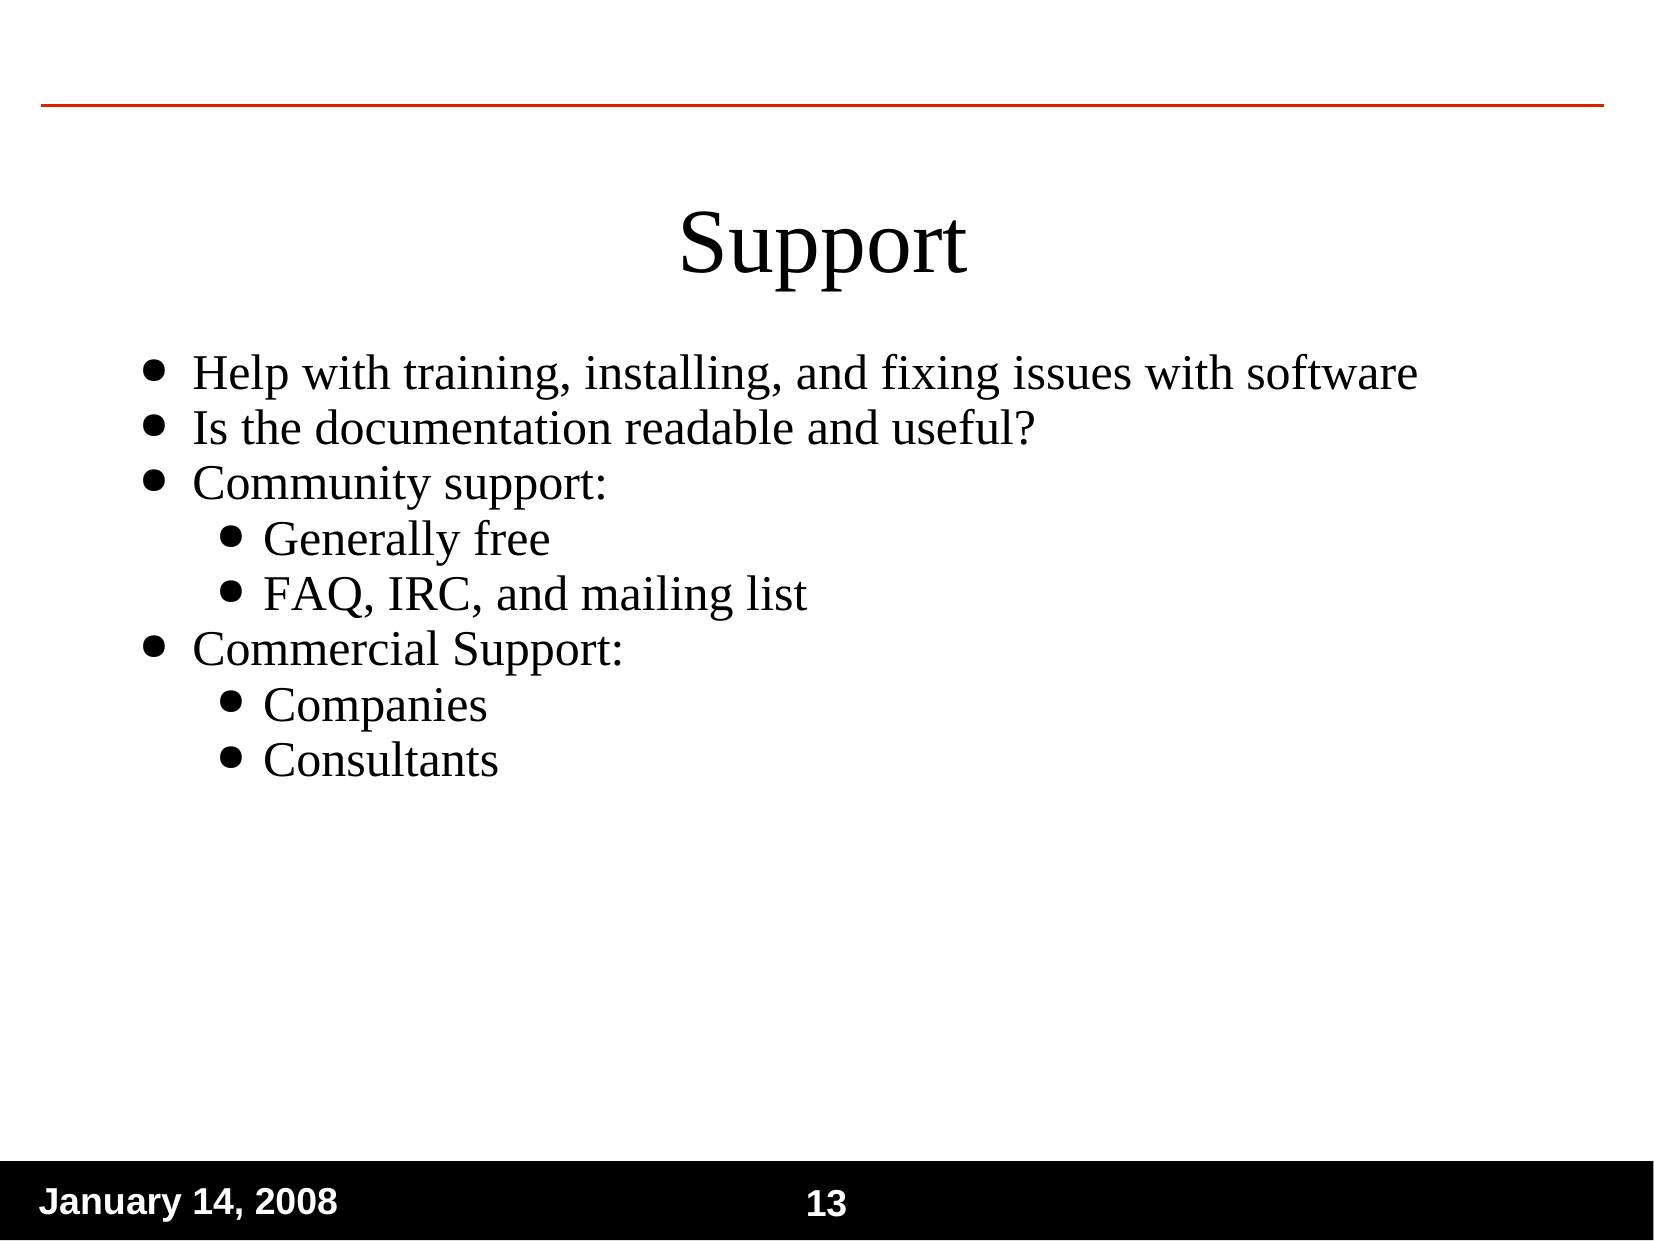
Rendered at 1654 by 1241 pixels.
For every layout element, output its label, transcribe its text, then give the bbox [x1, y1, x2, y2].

title Support [117, 137, 1530, 346]
list Help with training, installing, and fixing issues with software Is the documentation readable and useful? Community support: Generally free FAQ, IRC, and mailing list Commercial Support: Companies Consultants [121, 344, 1534, 1127]
